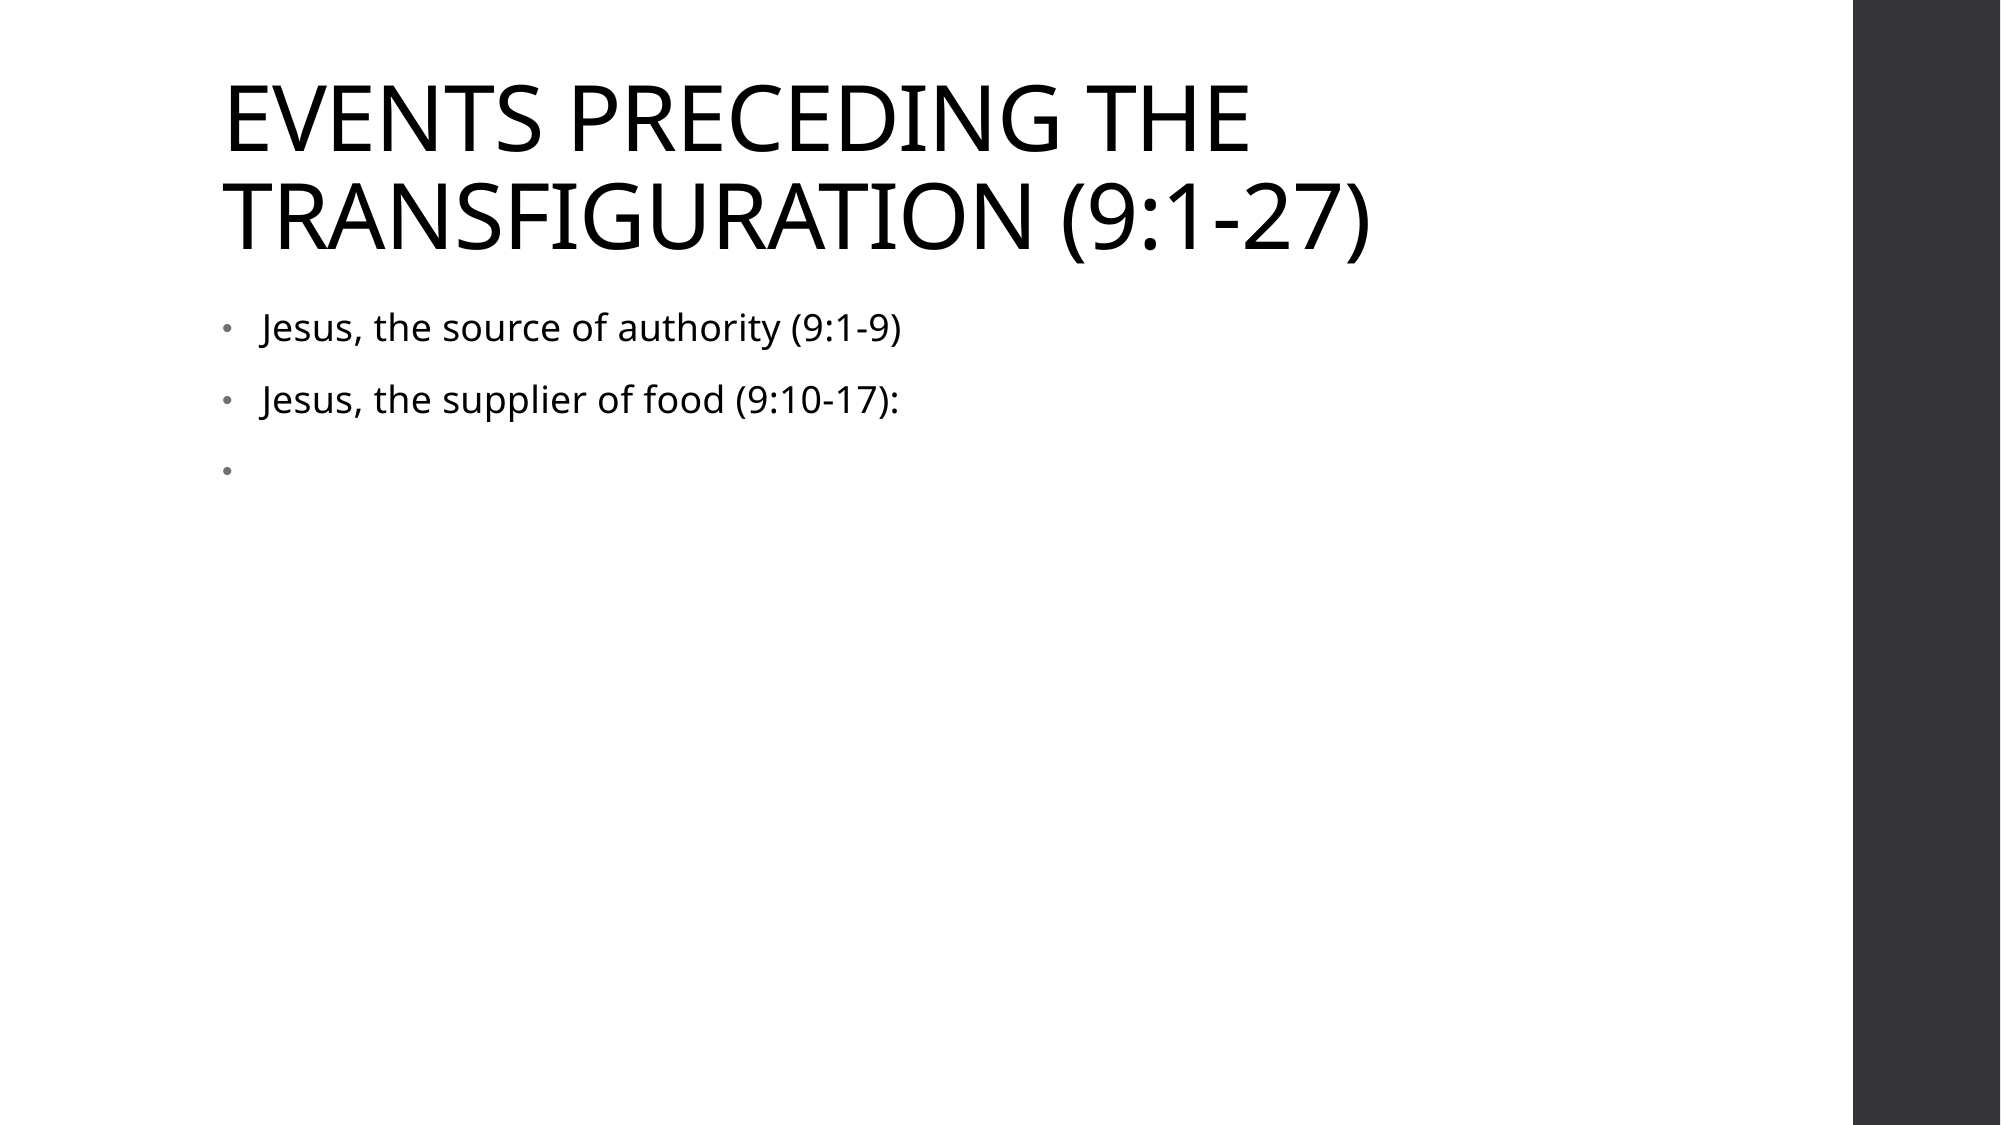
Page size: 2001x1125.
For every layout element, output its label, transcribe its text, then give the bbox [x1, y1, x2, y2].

title EVENTS PRECEDING THE TRANSFIGURATION (9:1-27) [206, 60, 1797, 278]
list Jesus, the source of authority (9:1-9) Jesus, the supplier of food (9:10-17): [206, 299, 1617, 1014]
